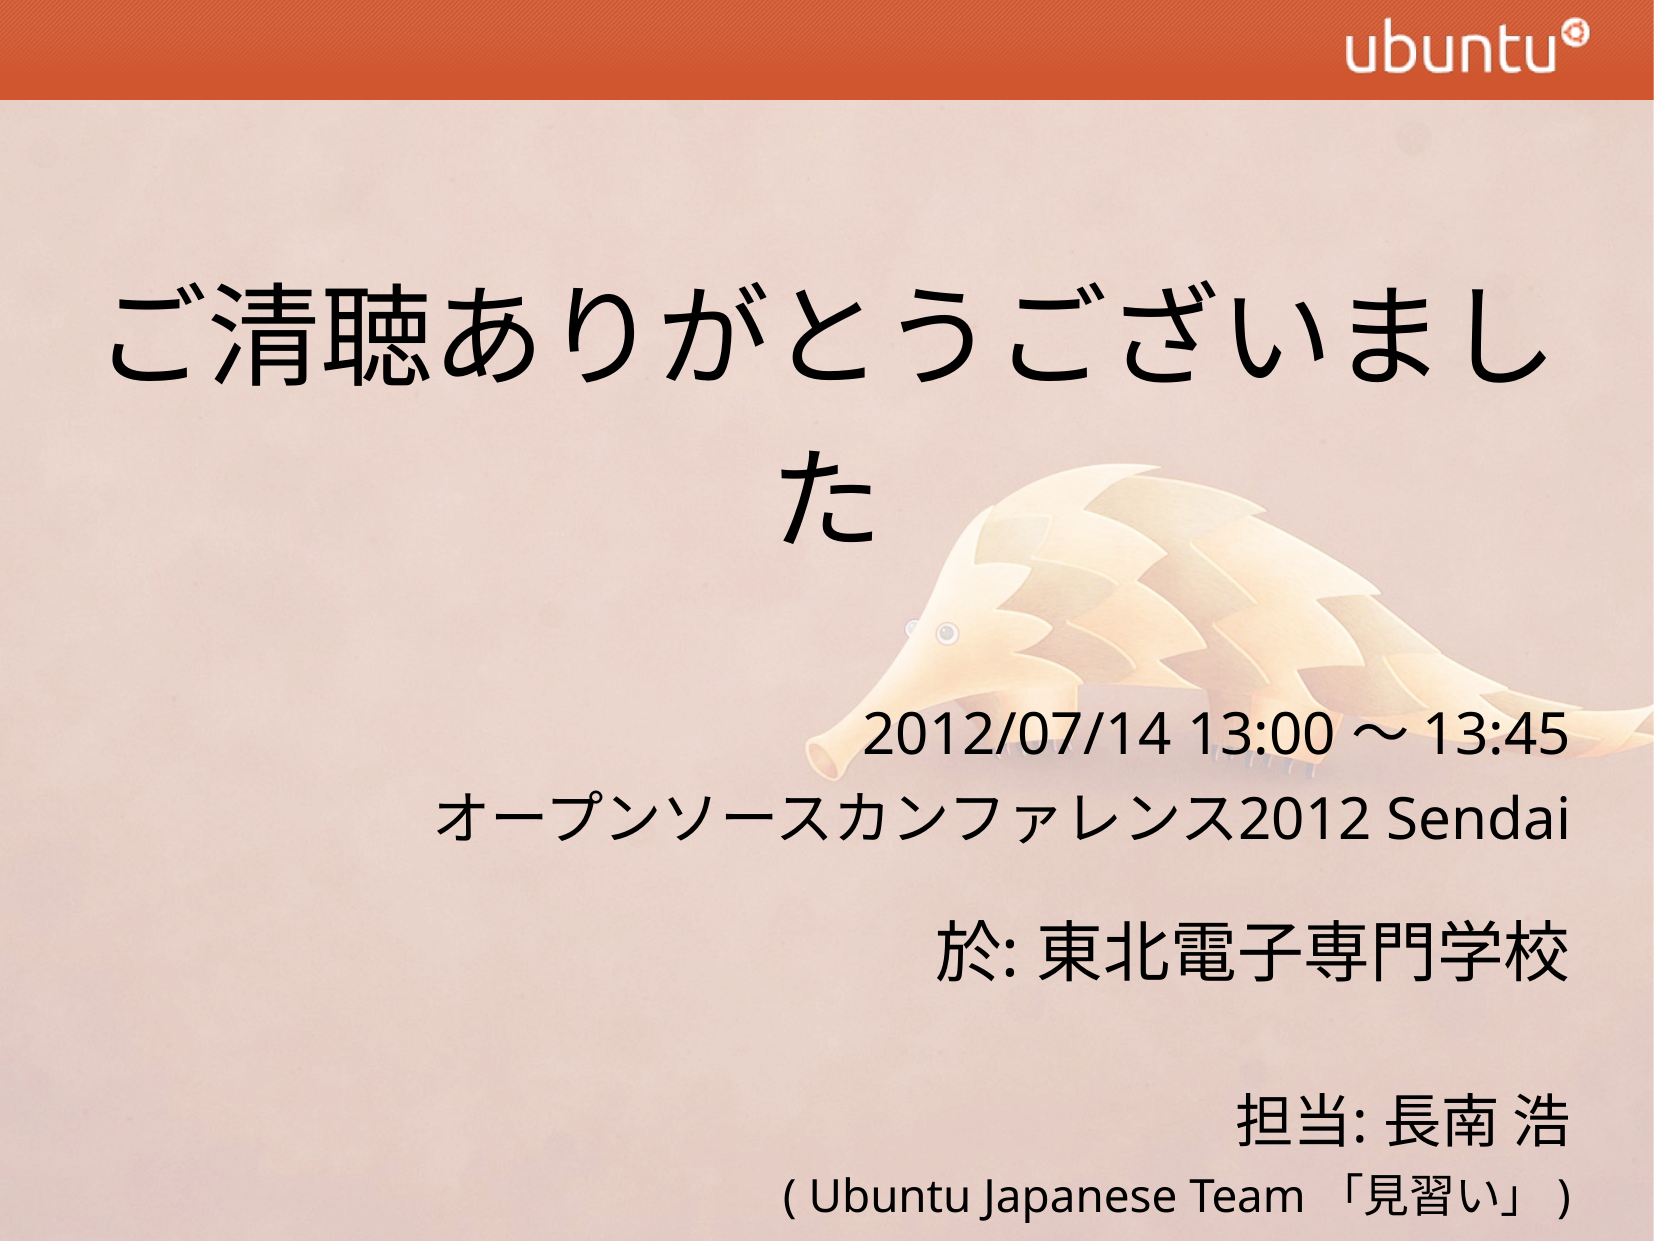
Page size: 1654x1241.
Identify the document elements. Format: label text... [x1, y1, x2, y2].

text_box 2012/07/14 13:00 〜 13:45 オープンソースカンファレンス2012 Sendai 於: 東北電子専門学校 担当: 長南 浩 ( Ubuntu Japanese Team 「見習い」 ) [82, 732, 1571, 1182]
subtitle ご清聴ありがとうございました [82, 135, 1571, 732]
picture [0, 0, 1654, 1241]
